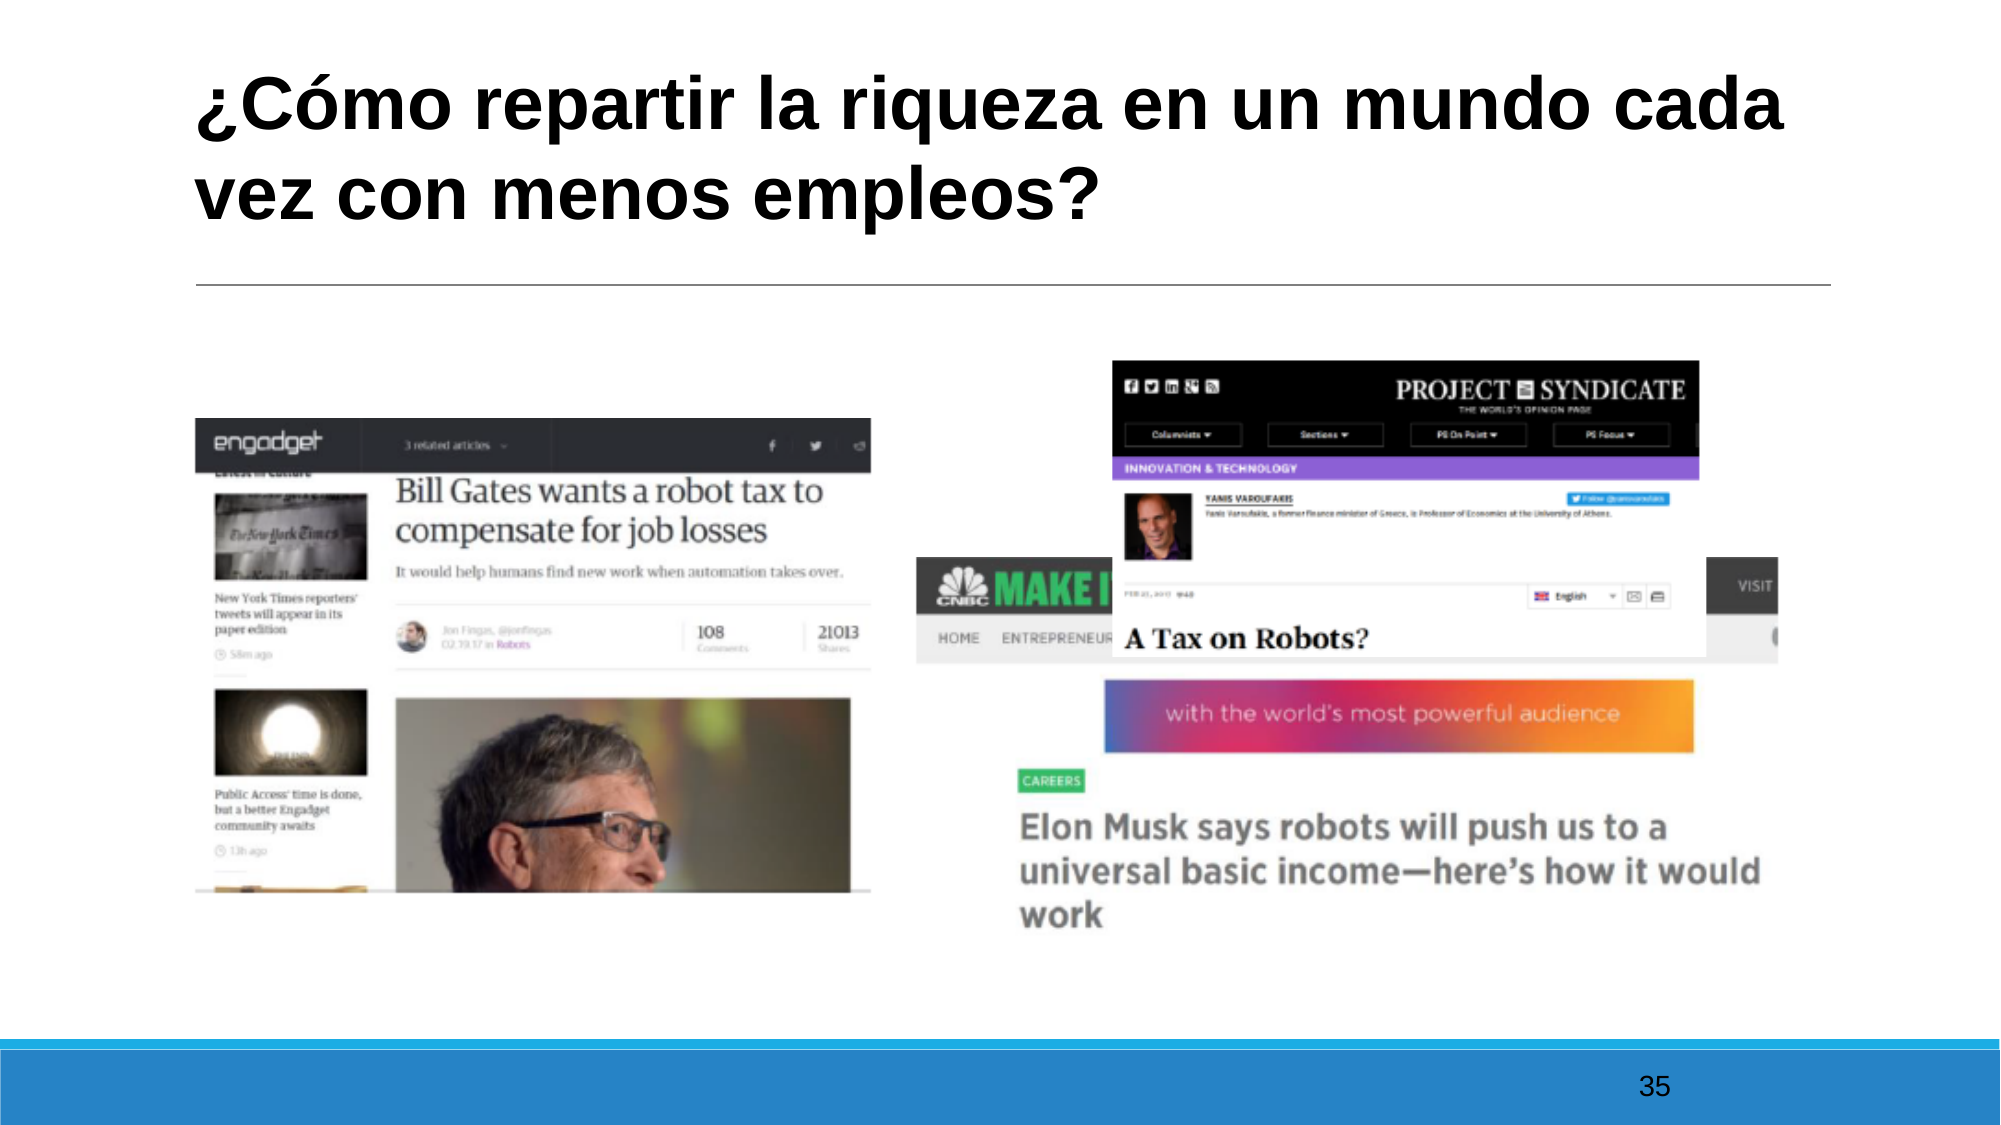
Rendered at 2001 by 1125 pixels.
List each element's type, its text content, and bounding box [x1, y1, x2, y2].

title ¿Cómo repartir la riqueza en un mundo cada vez con menos empleos? [180, 47, 1830, 285]
picture [891, 359, 1794, 937]
slide_number <número> [1624, 1059, 1840, 1120]
picture [168, 418, 873, 895]
